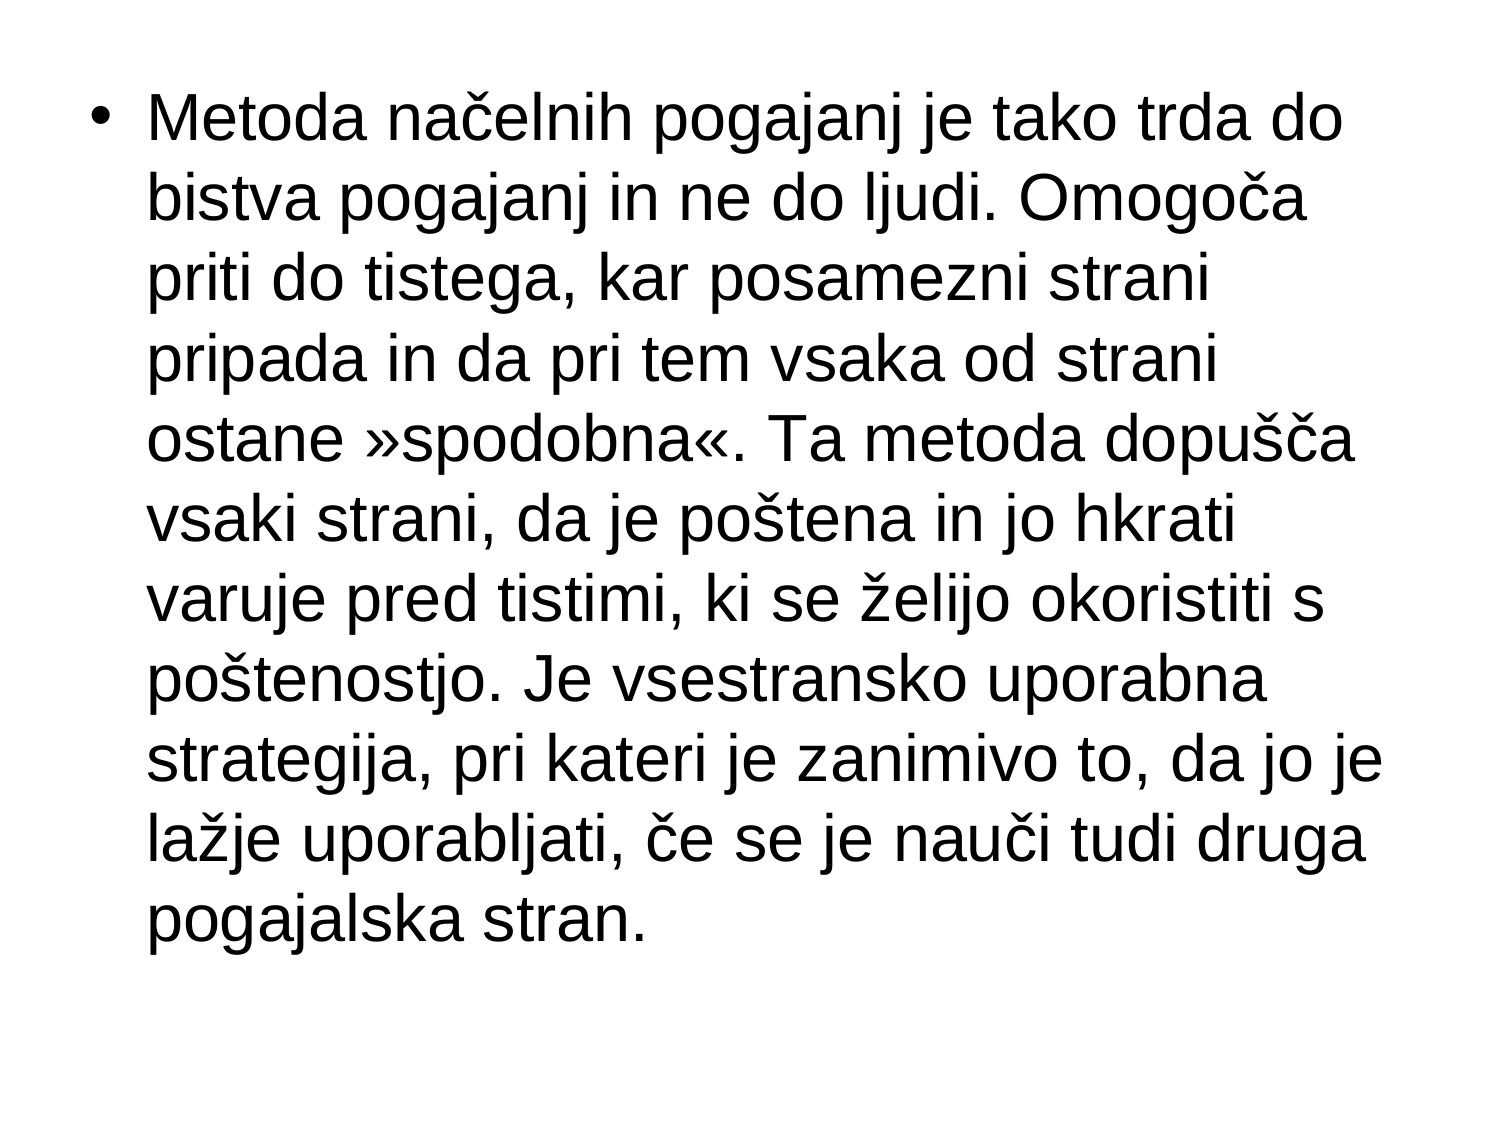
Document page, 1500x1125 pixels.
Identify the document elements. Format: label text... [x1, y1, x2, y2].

list Metoda načelnih pogajanj je tako trda do bistva pogajanj in ne do ljudi. Omogoča priti do tistega, kar posamezni strani pripada in da pri tem vsaka od strani ostane »spodobna«. Ta metoda dopušča vsaki strani, da je poštena in jo hkrati varuje pred tistimi, ki se želijo okoristiti s poštenostjo. Je vsestransko uporabna strategija, pri kateri je zanimivo to, da jo je lažje uporabljati, če se je nauči tudi druga pogajalska stran. [75, 66, 1426, 1005]
